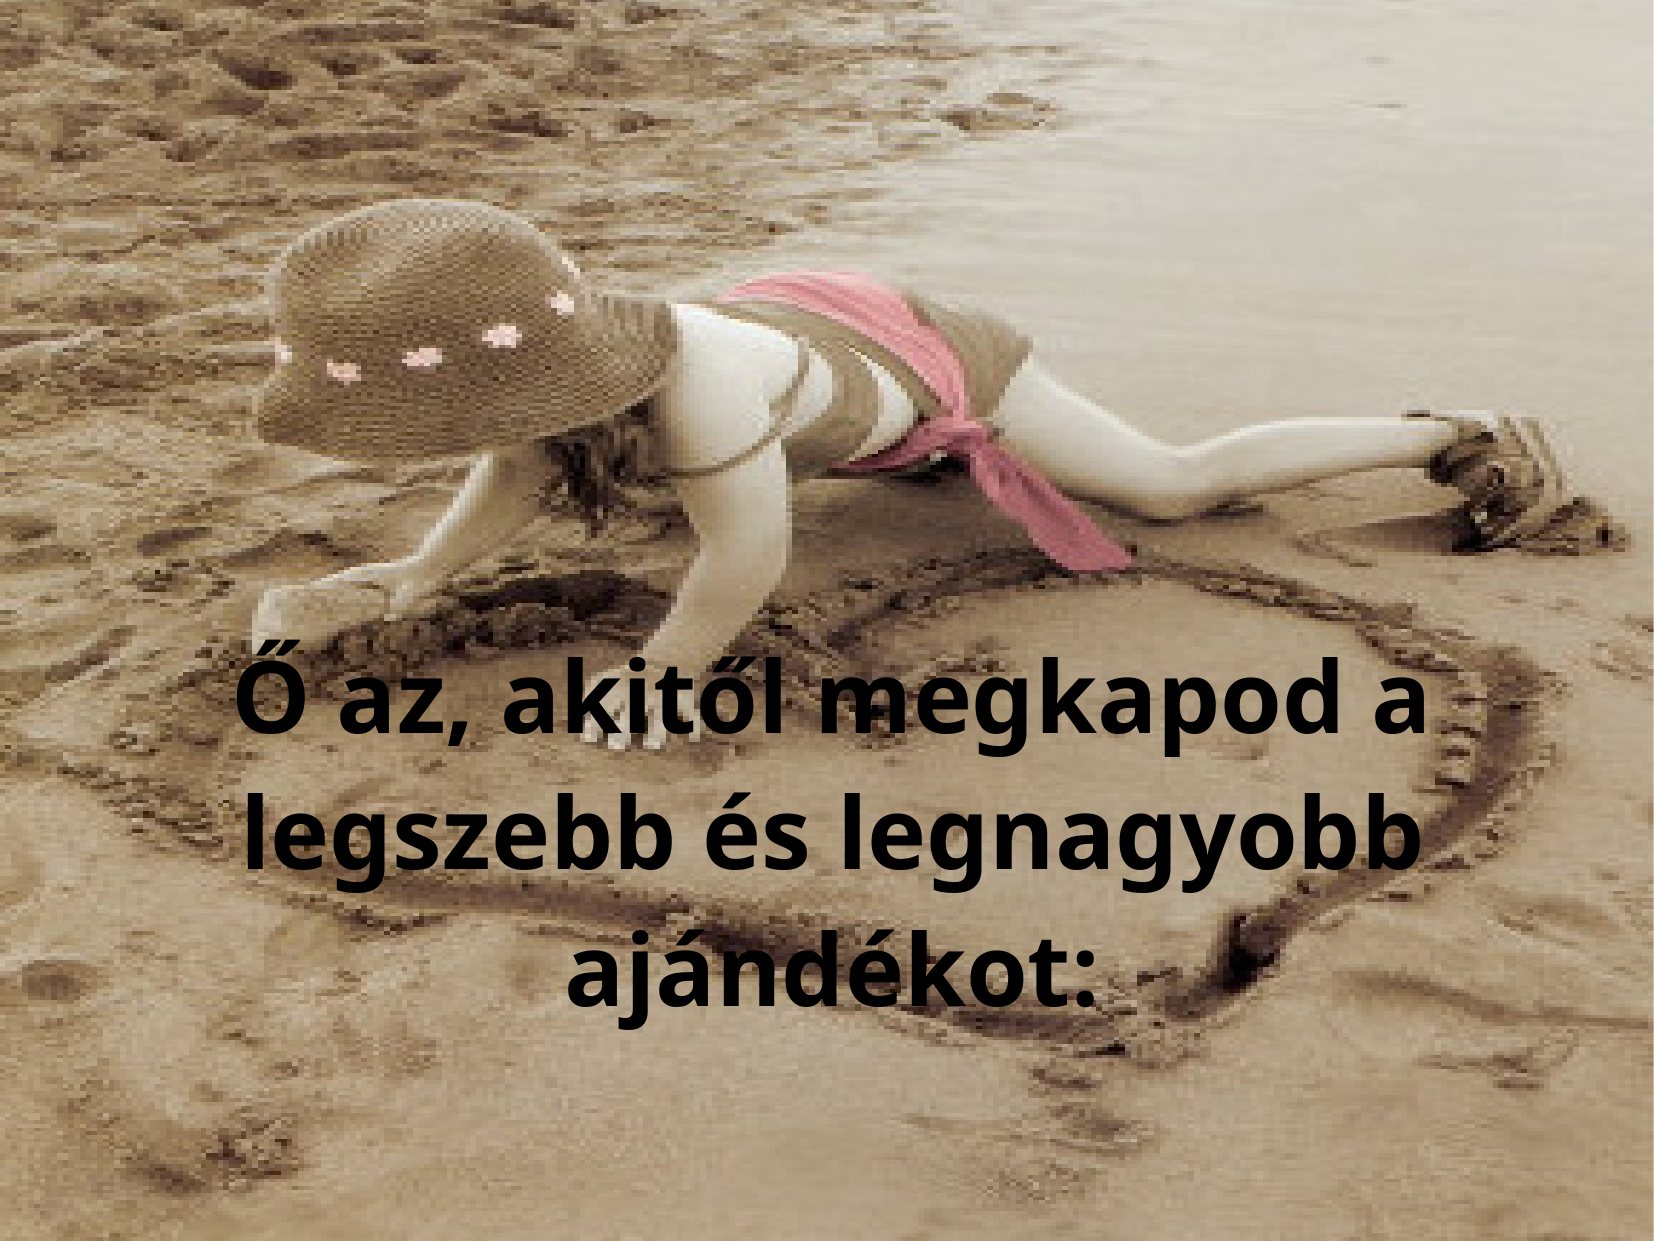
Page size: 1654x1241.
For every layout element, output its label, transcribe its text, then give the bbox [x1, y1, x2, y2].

subtitle Ő az, akitől megkapod a legszebb és legnagyobb ajándékot: [88, 421, 1577, 1241]
picture [0, 0, 1654, 1241]
